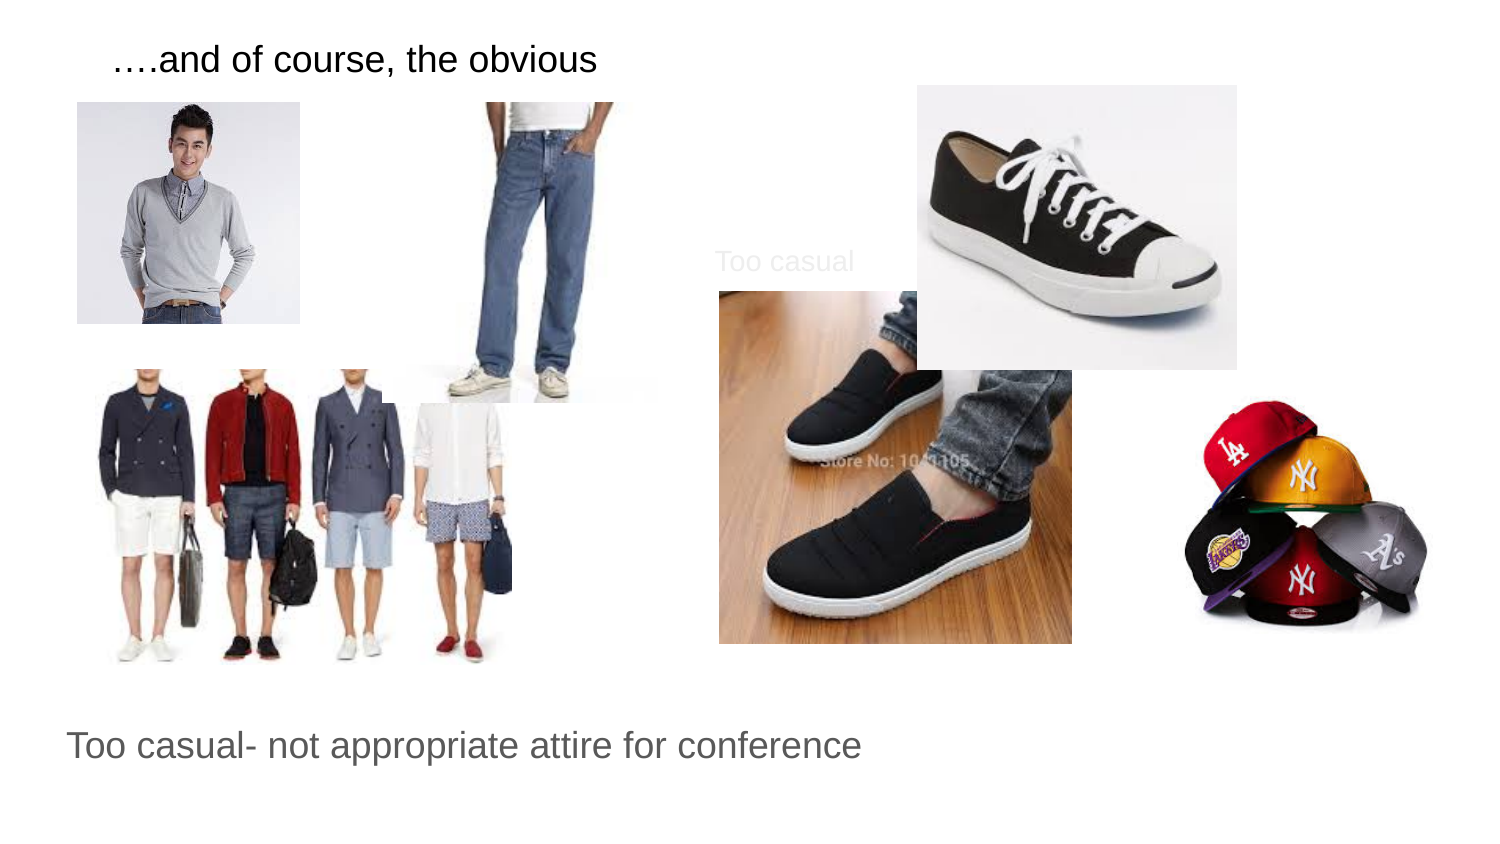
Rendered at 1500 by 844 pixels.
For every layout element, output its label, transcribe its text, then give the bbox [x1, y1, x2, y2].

picture [382, 102, 683, 235]
list Too casual- not appropriate attire for conference [51, 694, 1036, 794]
text_box ….and of course, the obvious [95, 20, 660, 103]
picture [917, 85, 1237, 235]
picture [719, 436, 1072, 644]
text_box Too casual [125, 235, 1445, 436]
picture [77, 102, 300, 324]
picture [95, 369, 512, 665]
picture [1177, 436, 1434, 644]
